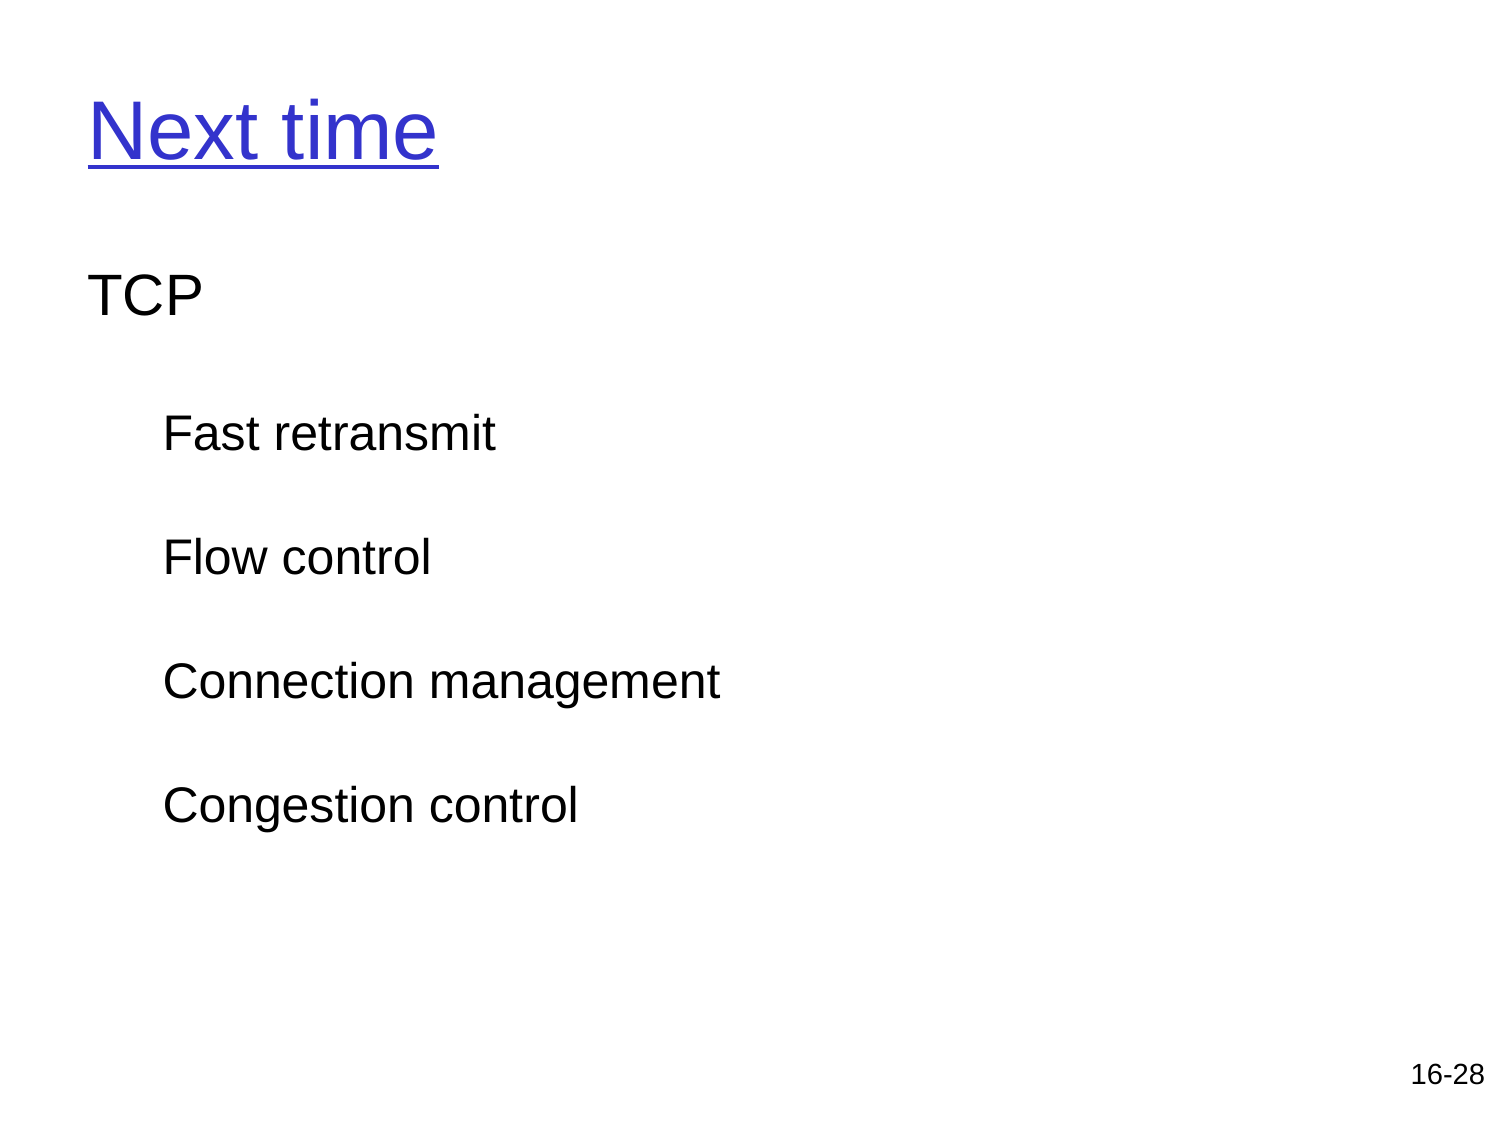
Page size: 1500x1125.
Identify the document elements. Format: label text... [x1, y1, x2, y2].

title Next time [87, 23, 1363, 239]
list TCP Fast retransmit Flow control Connection management Congestion control [87, 262, 1363, 1026]
